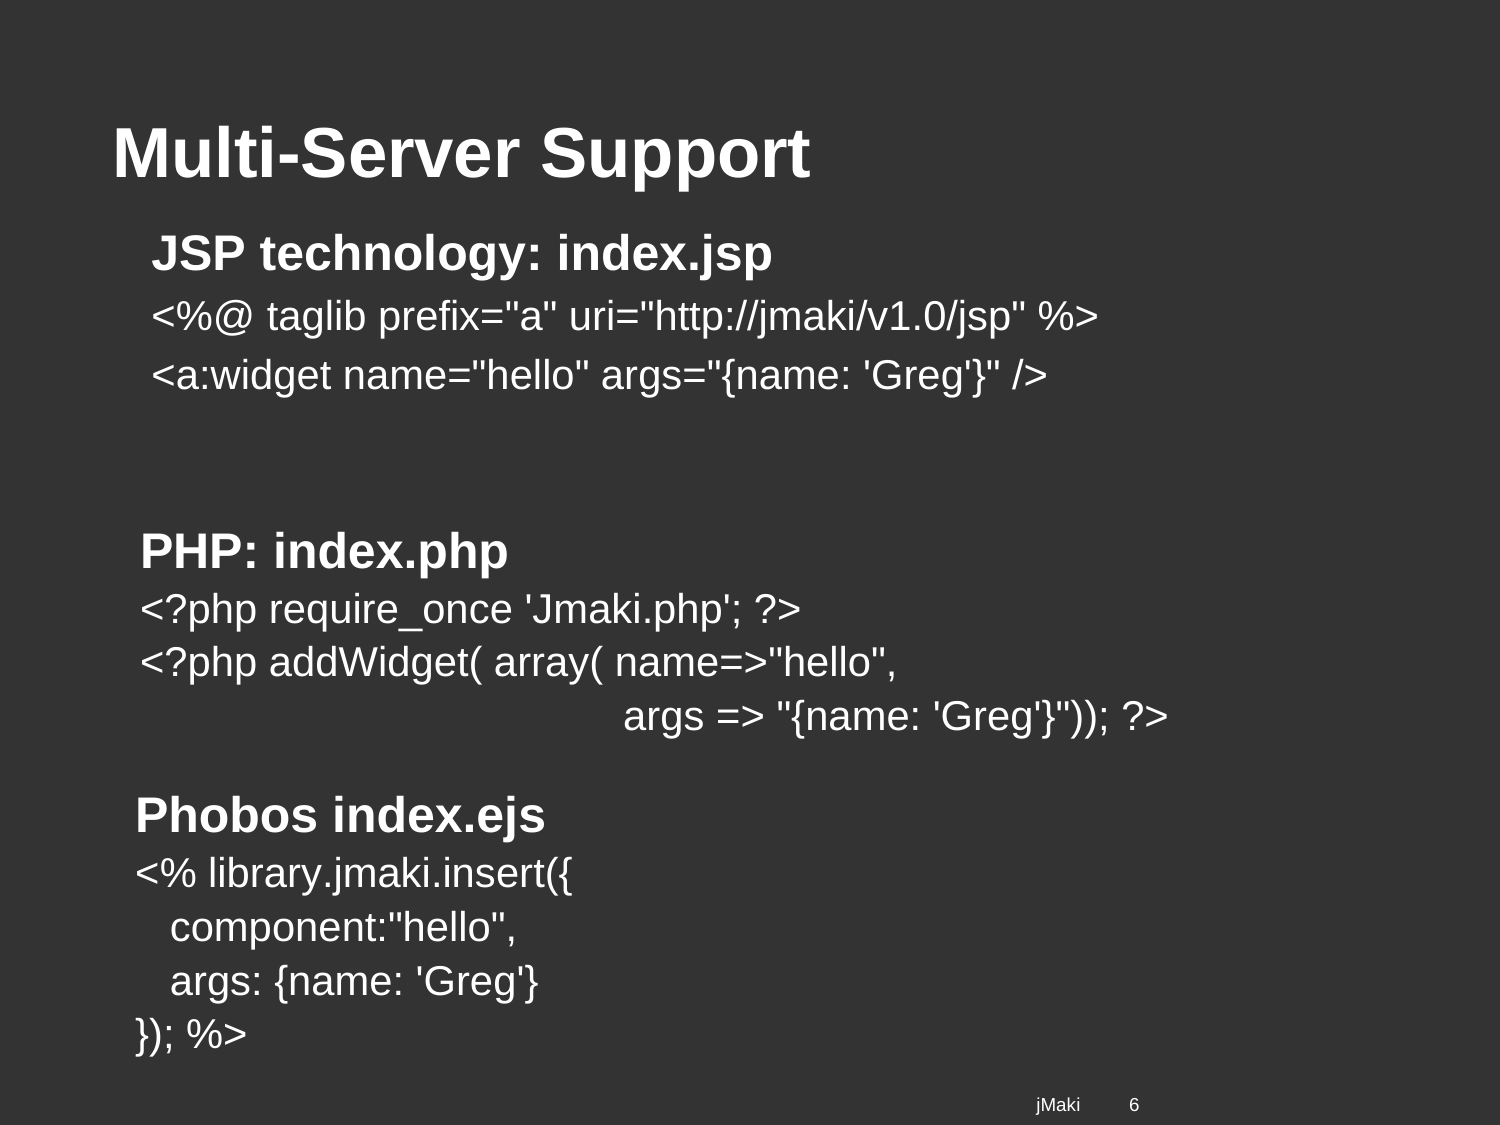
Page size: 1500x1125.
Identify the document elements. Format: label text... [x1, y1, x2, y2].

title Multi-Server Support [112, 111, 1417, 271]
text_box PHP: index.php <?php require_once 'Jmaki.php'; ?> <?php addWidget( array( name=>"hello", args => "{name: 'Greg'}")); ?> [37, 525, 1463, 747]
list JSP technology: index.jsp <%@ taglib prefix="a" uri="http://jmaki/v1.0/jsp" %> <a:widget name="hello" args="{name: 'Greg'}" /> [136, 224, 1463, 525]
text_box Phobos index.ejs <% library.jmaki.insert({ component:"hello", args: {name: 'Greg'} }); %> [32, 789, 1330, 1065]
